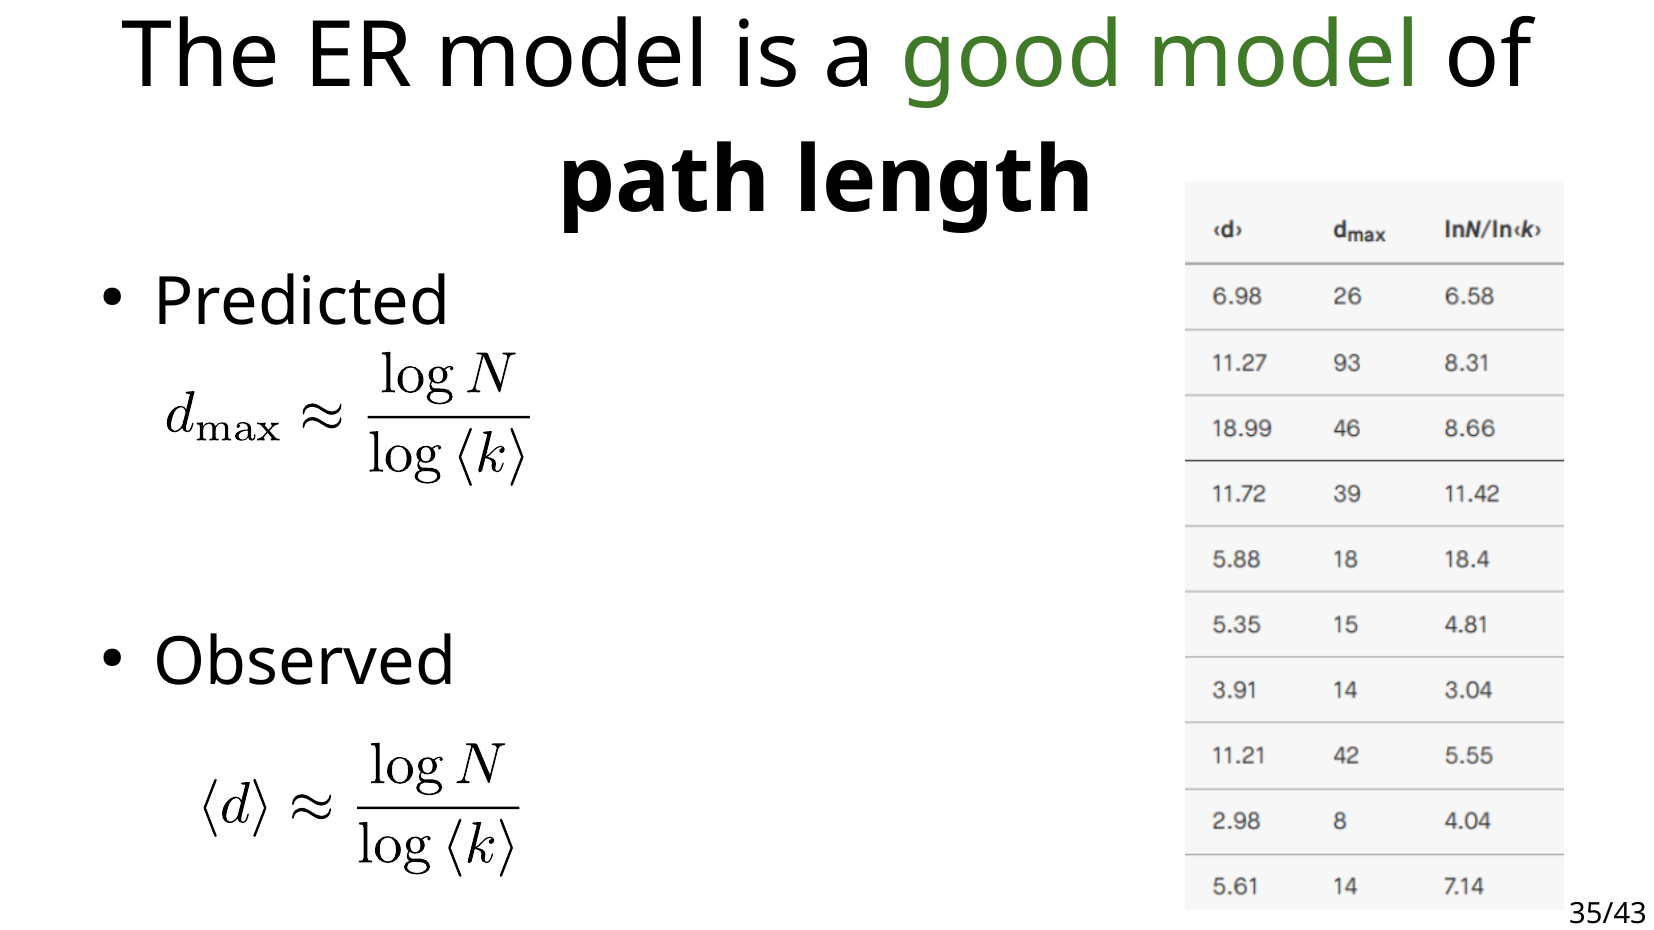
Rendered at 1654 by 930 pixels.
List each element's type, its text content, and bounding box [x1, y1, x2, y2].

title The ER model is a good model of path length [82, 0, 1571, 243]
picture [1185, 179, 1564, 916]
text_box [164, 351, 530, 486]
list Predicted Observed [1564, 252, 1571, 793]
list Predicted Observed [82, 252, 1185, 793]
text_box [197, 742, 520, 877]
